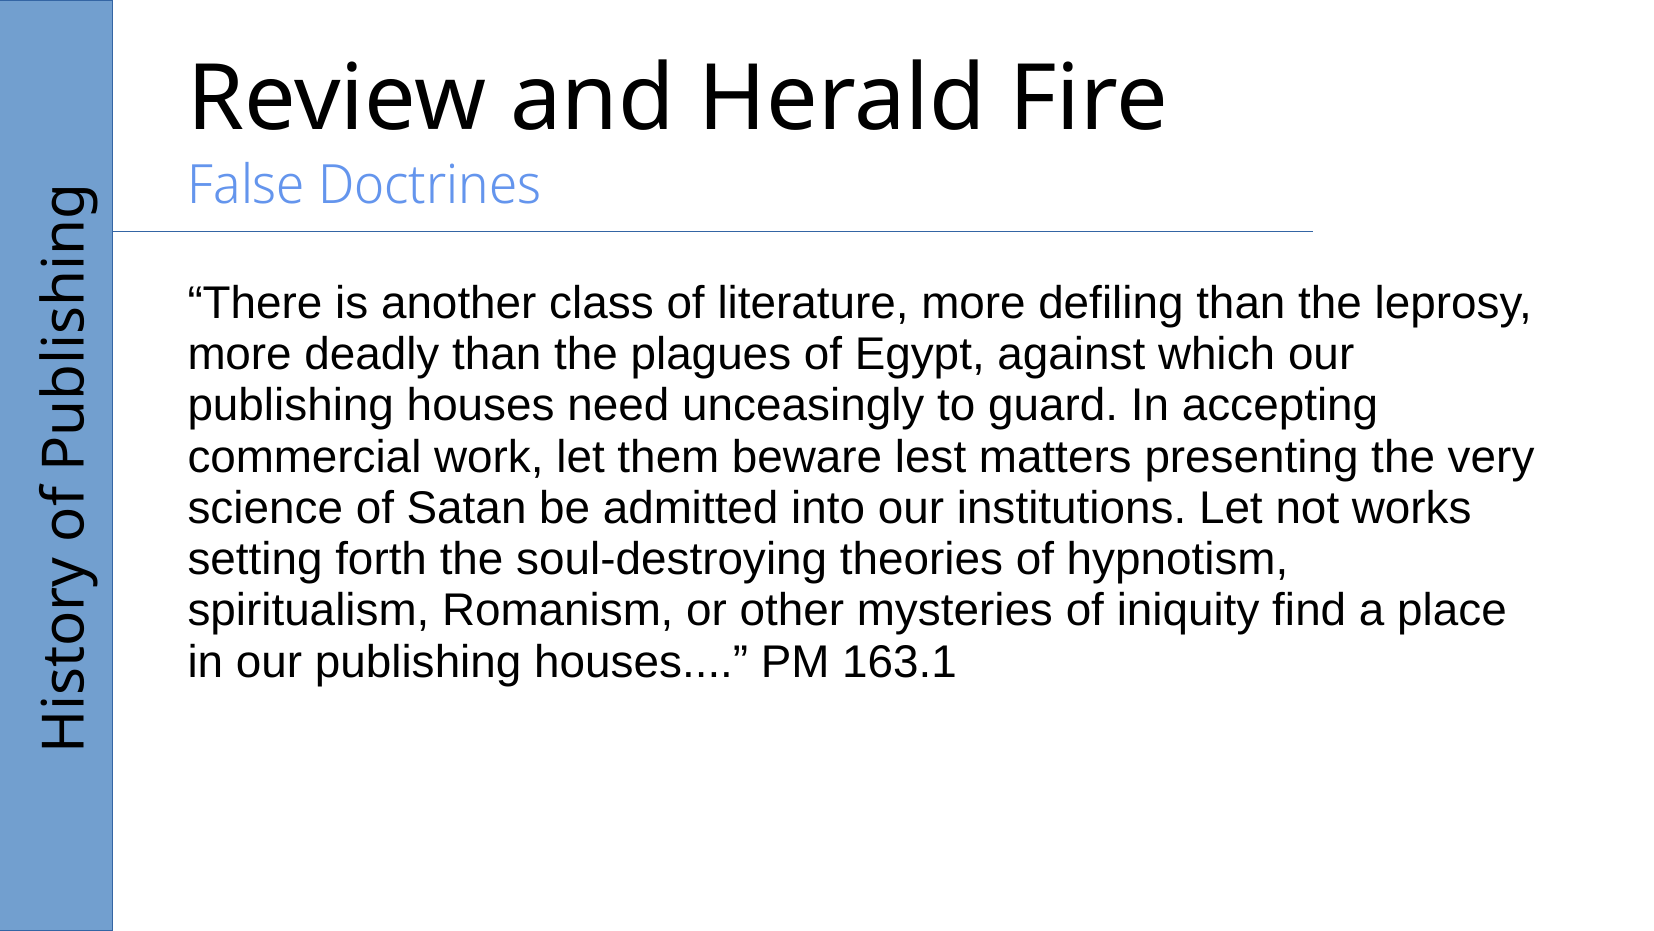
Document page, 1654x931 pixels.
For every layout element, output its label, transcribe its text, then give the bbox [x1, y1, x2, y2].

text_box [0, 0, 113, 931]
title False Doctrines [187, 125, 1571, 239]
title Review and Herald Fire [187, 33, 1571, 125]
text_box History of Publishing [13, 37, 105, 901]
text_box “There is another class of literature, more defiling than the leprosy, more deadly than the plagues of Egypt, against which our publishing houses need unceasingly to guard. In accepting commercial work, let them beware lest matters presenting the very science of Satan be admitted into our institutions. Let not works setting forth the soul-destroying theories of hypnotism, spiritualism, Romanism, or other mysteries of iniquity find a place in our publishing houses....” PM 163.1 [187, 276, 1538, 865]
